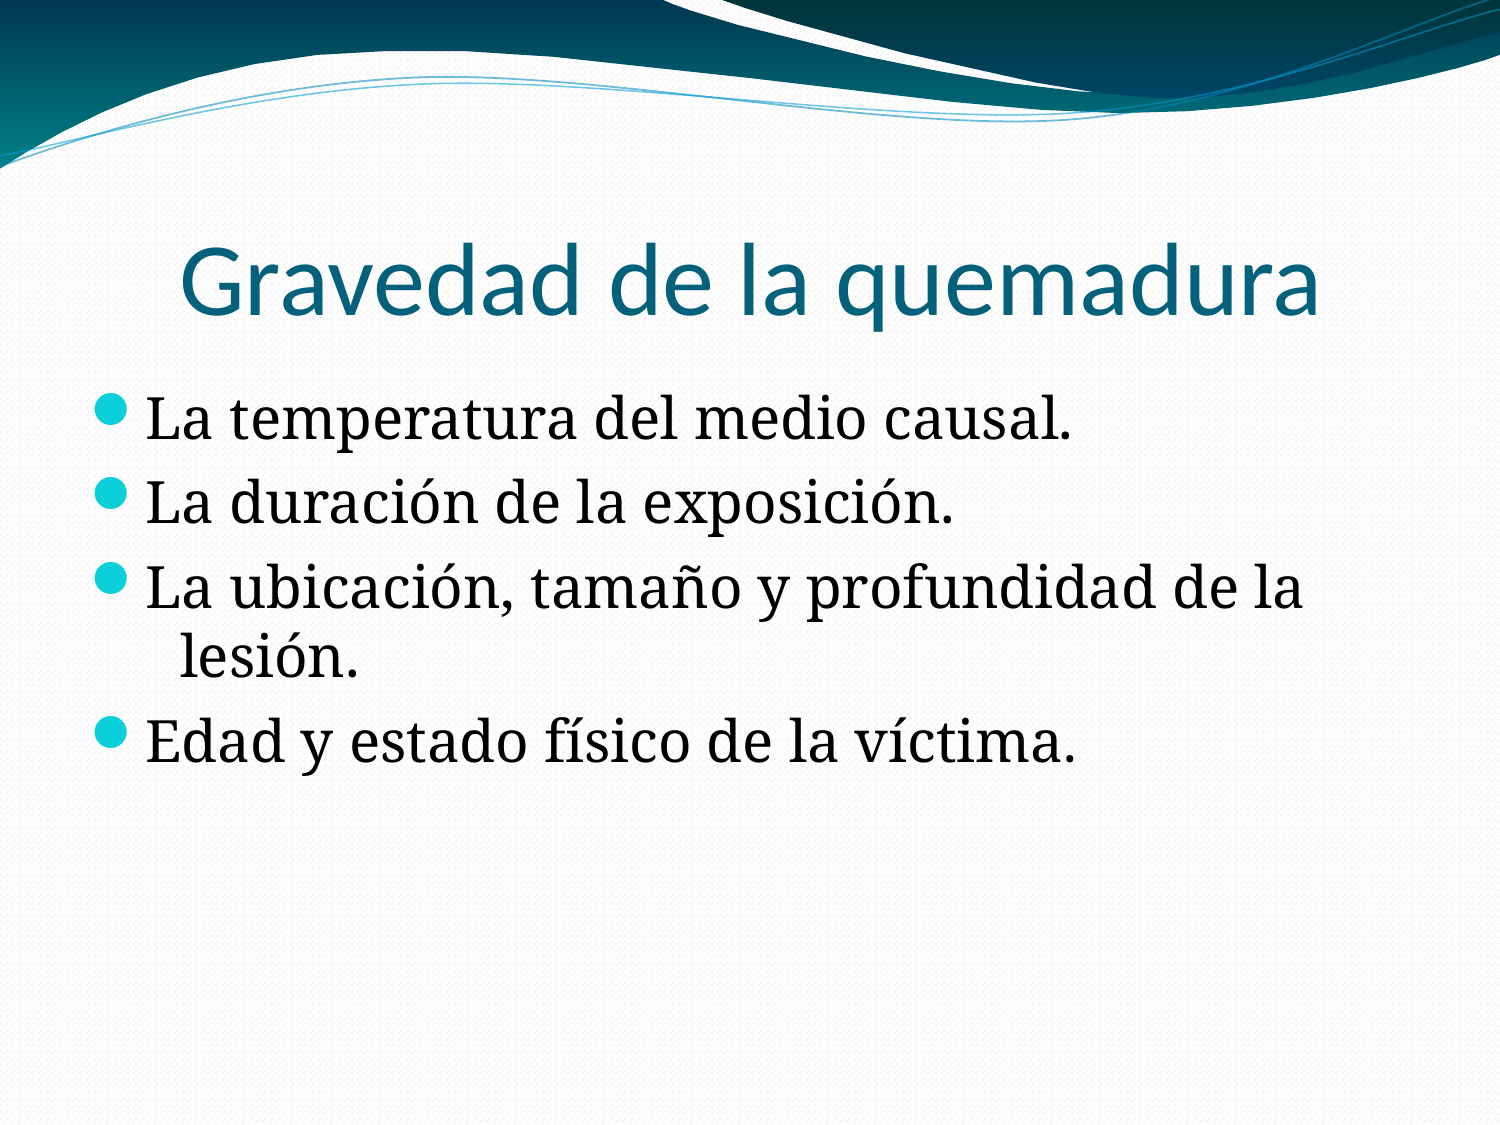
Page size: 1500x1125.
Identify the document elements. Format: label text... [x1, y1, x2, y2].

title Gravedad de la quemadura [76, 149, 1427, 337]
list La temperatura del medio causal. La duración de la exposición. La ubicación, tamaño y profundidad de la lesión. Edad y estado físico de la víctima. [75, 373, 1426, 1005]
